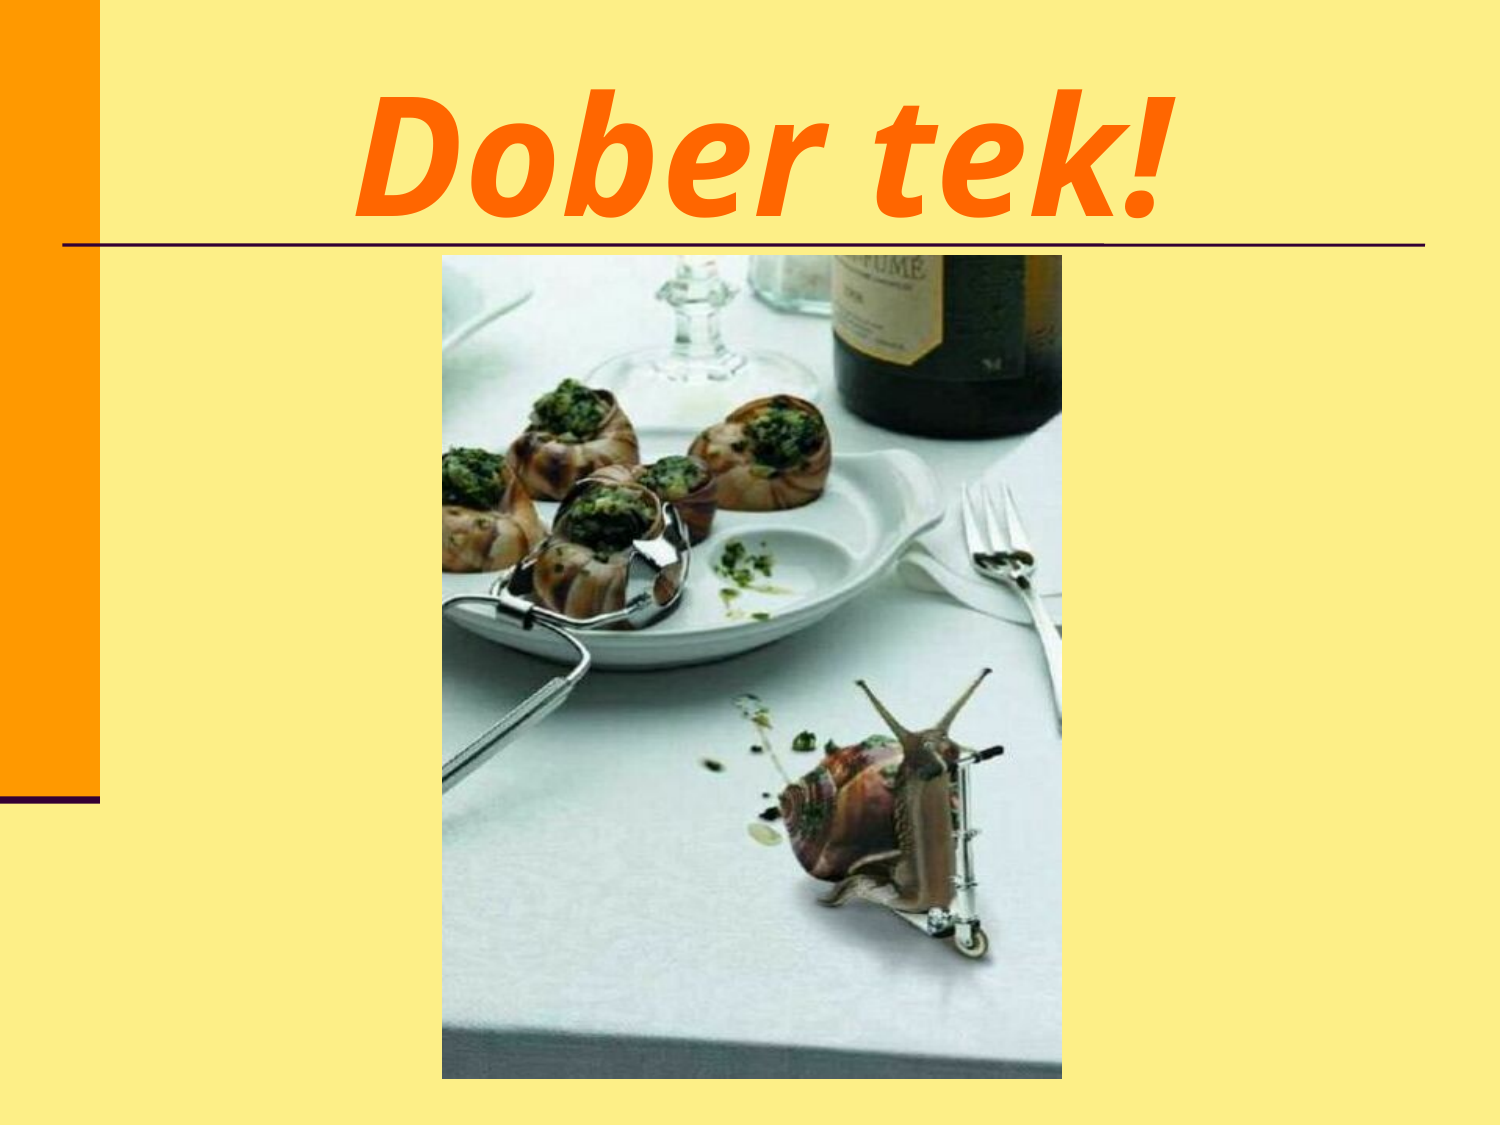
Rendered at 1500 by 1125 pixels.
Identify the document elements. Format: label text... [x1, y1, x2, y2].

text_box Dober tek! [135, 42, 1388, 258]
picture [442, 255, 1062, 1079]
